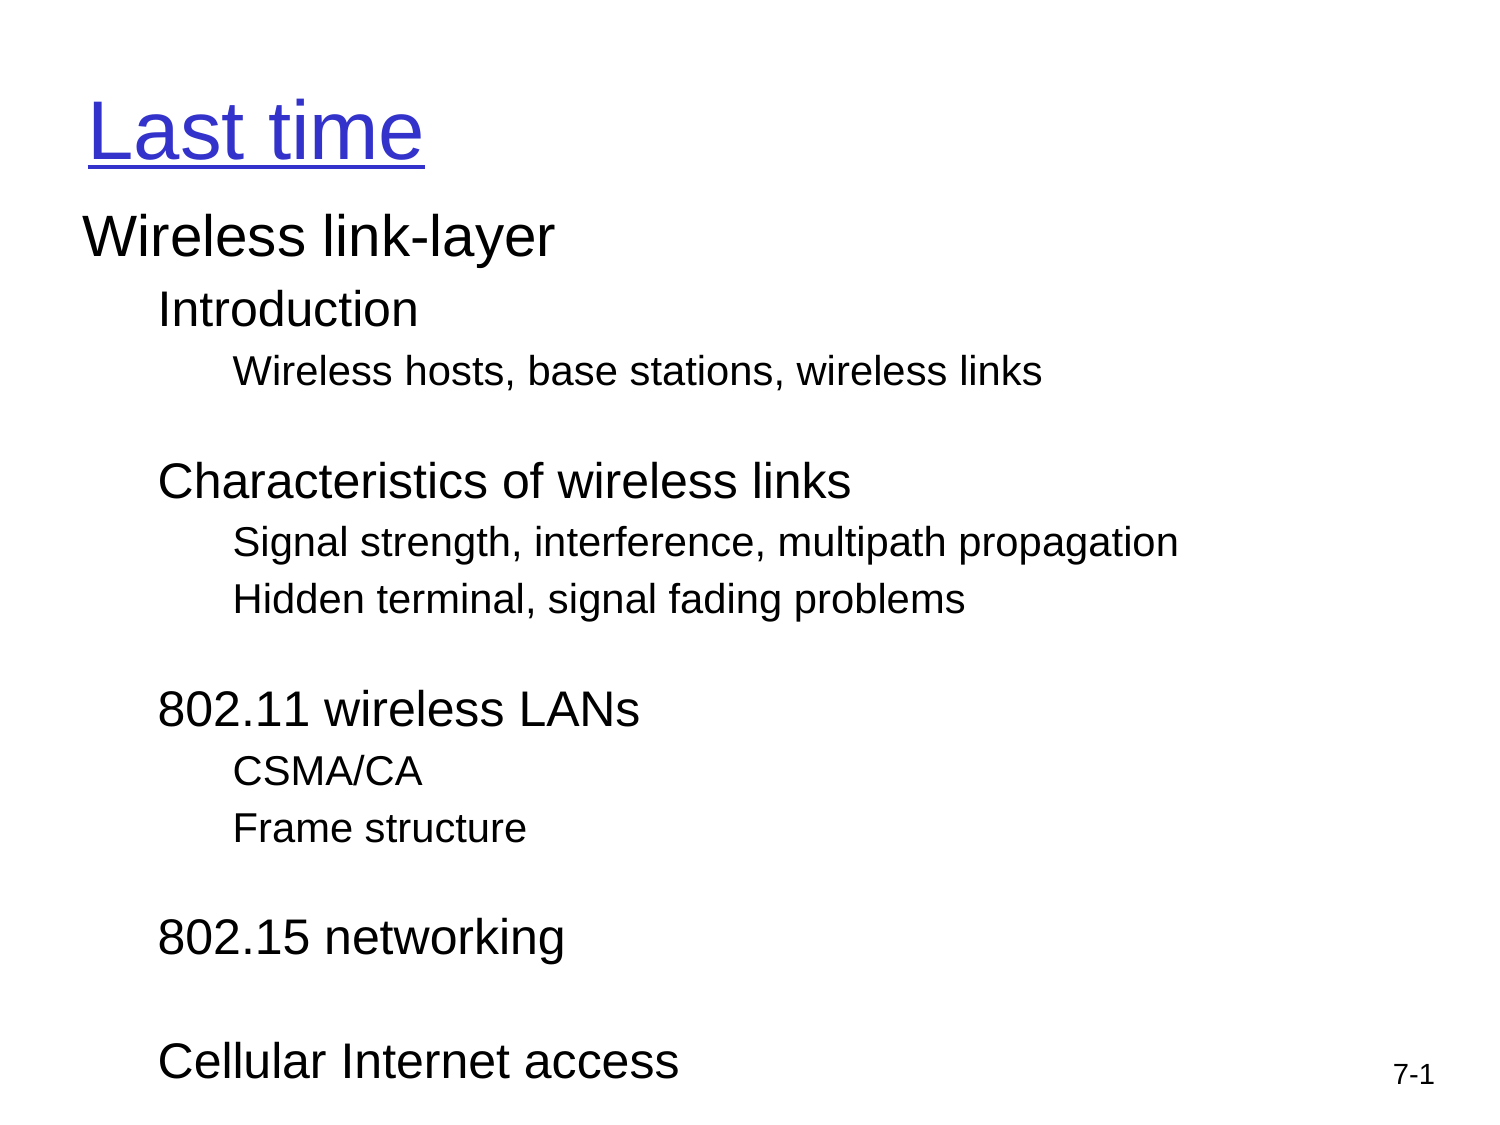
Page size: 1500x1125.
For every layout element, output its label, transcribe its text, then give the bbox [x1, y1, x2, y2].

list Wireless link-layer Introduction Wireless hosts, base stations, wireless links Characteristics of wireless links Signal strength, interference, multipath propagation Hidden terminal, signal fading problems 802.11 wireless LANs CSMA/CA Frame structure 802.15 networking Cellular Internet access [82, 203, 1358, 1090]
title Last time [87, 23, 1363, 239]
